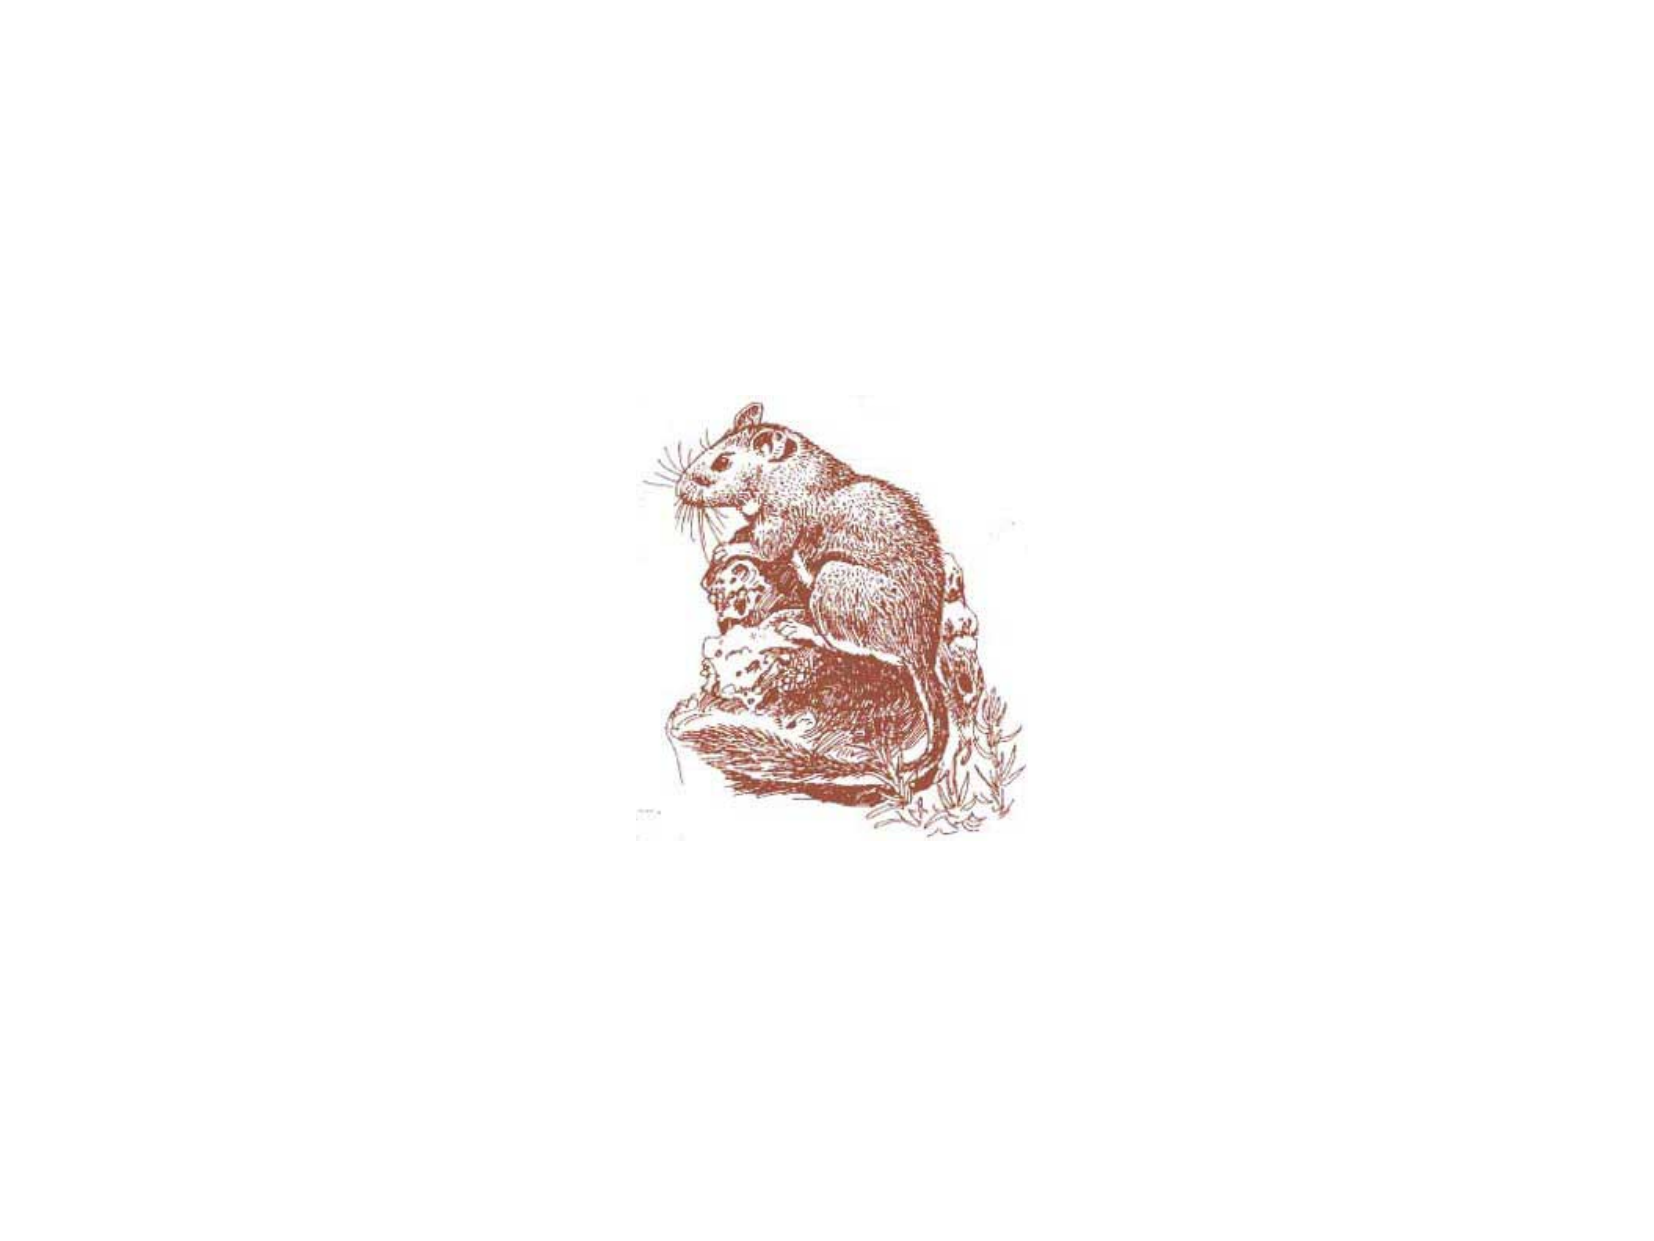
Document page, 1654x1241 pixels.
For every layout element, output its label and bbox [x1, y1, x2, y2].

picture [636, 395, 1028, 841]
